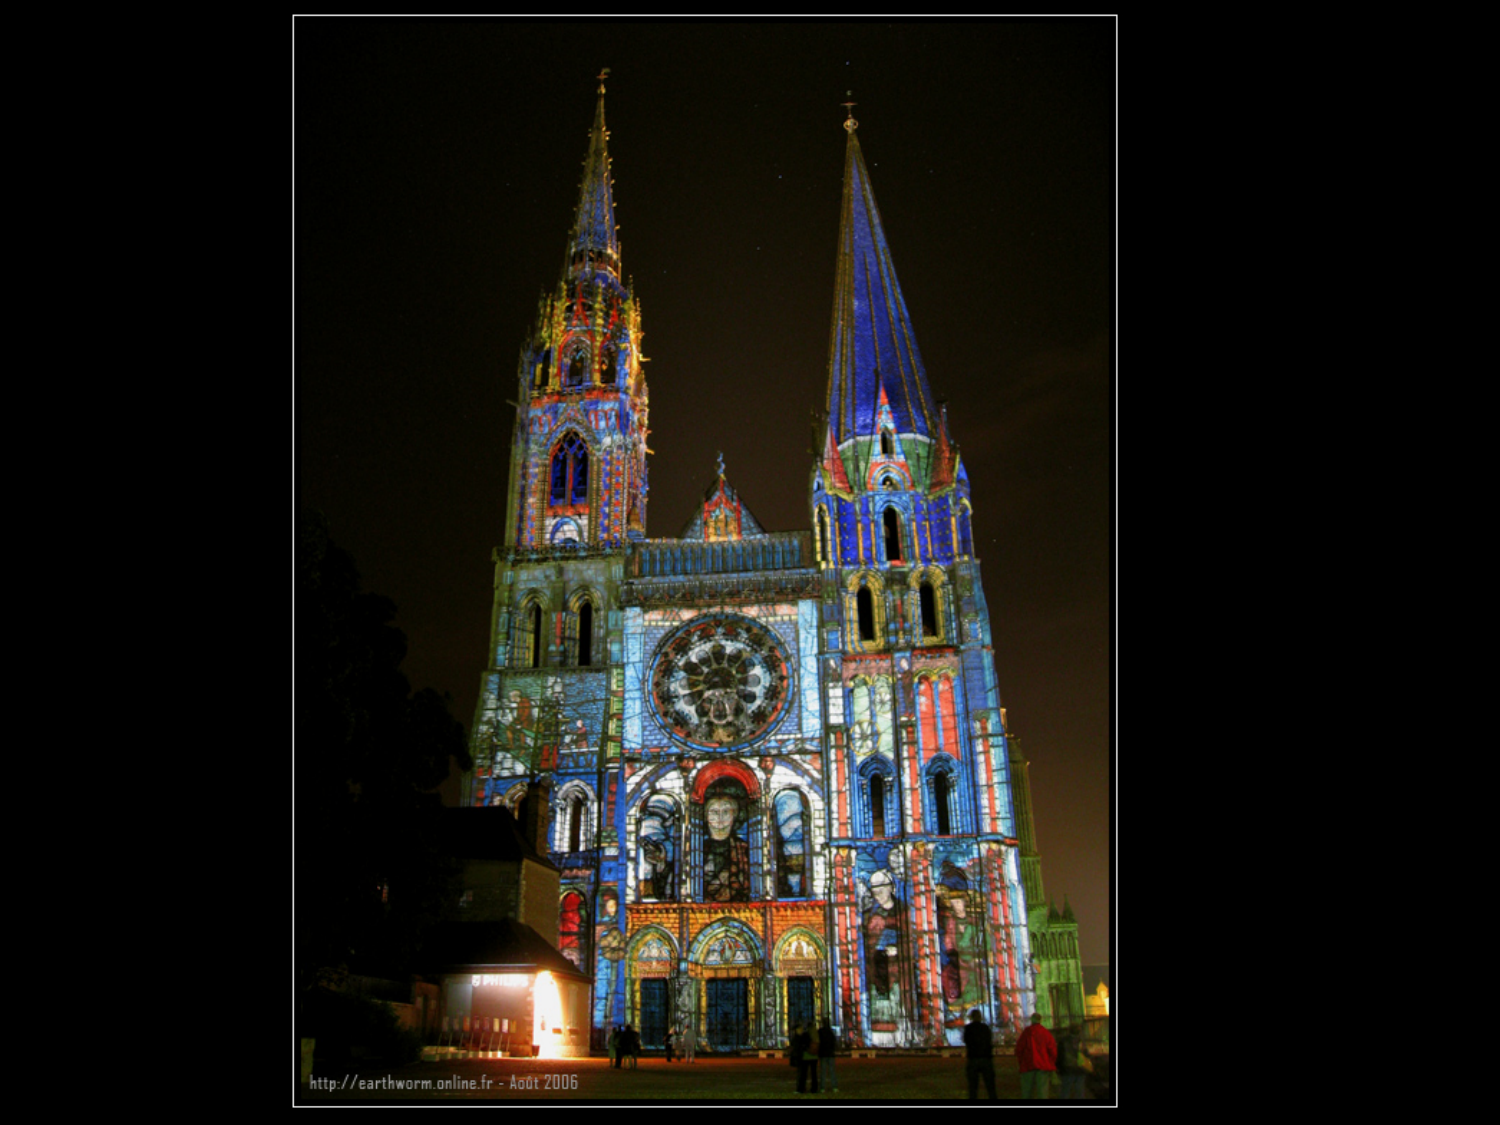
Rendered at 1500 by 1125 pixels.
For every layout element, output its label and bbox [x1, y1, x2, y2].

picture [277, 0, 1135, 1125]
